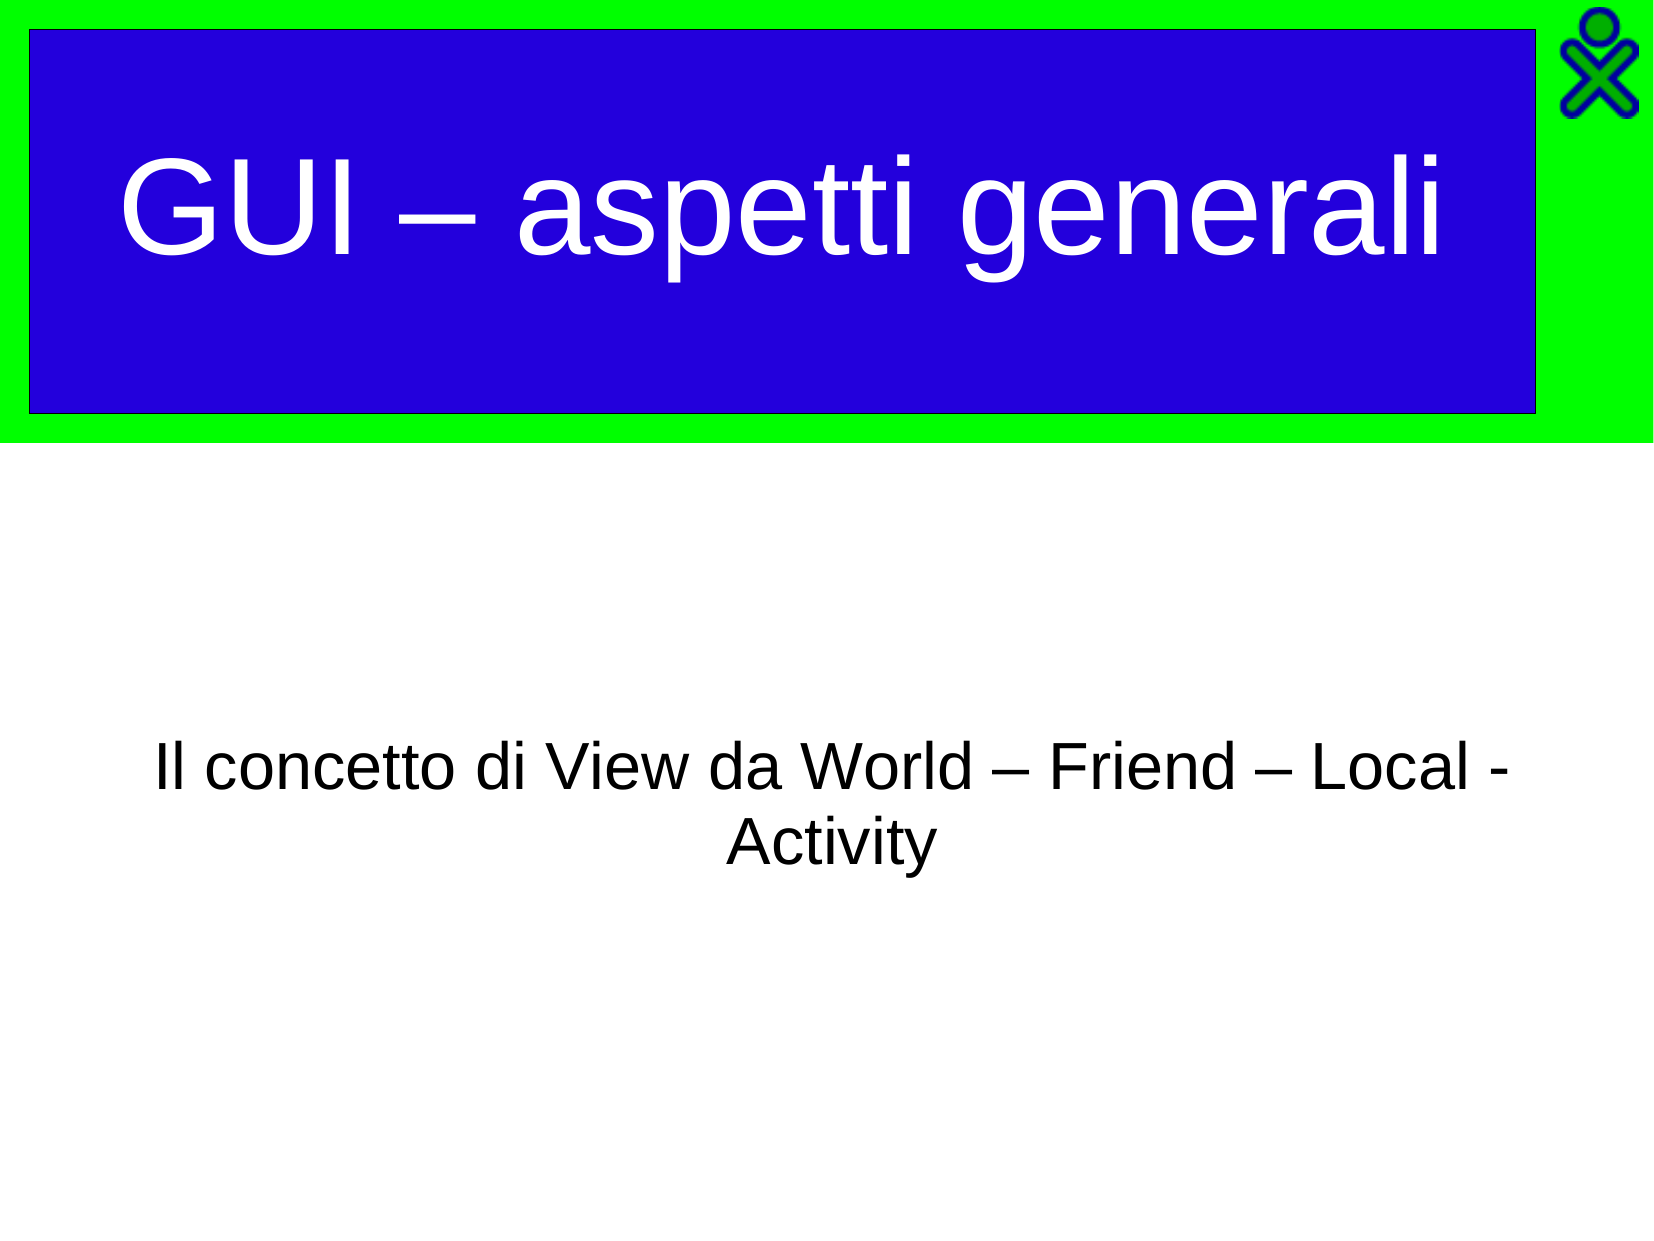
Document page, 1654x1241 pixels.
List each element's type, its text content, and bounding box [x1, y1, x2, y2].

title GUI – aspetti generali [59, 7, 1506, 407]
subtitle Il concetto di View da World – Friend – Local - Activity [88, 493, 1577, 1115]
picture [1559, 7, 1639, 119]
